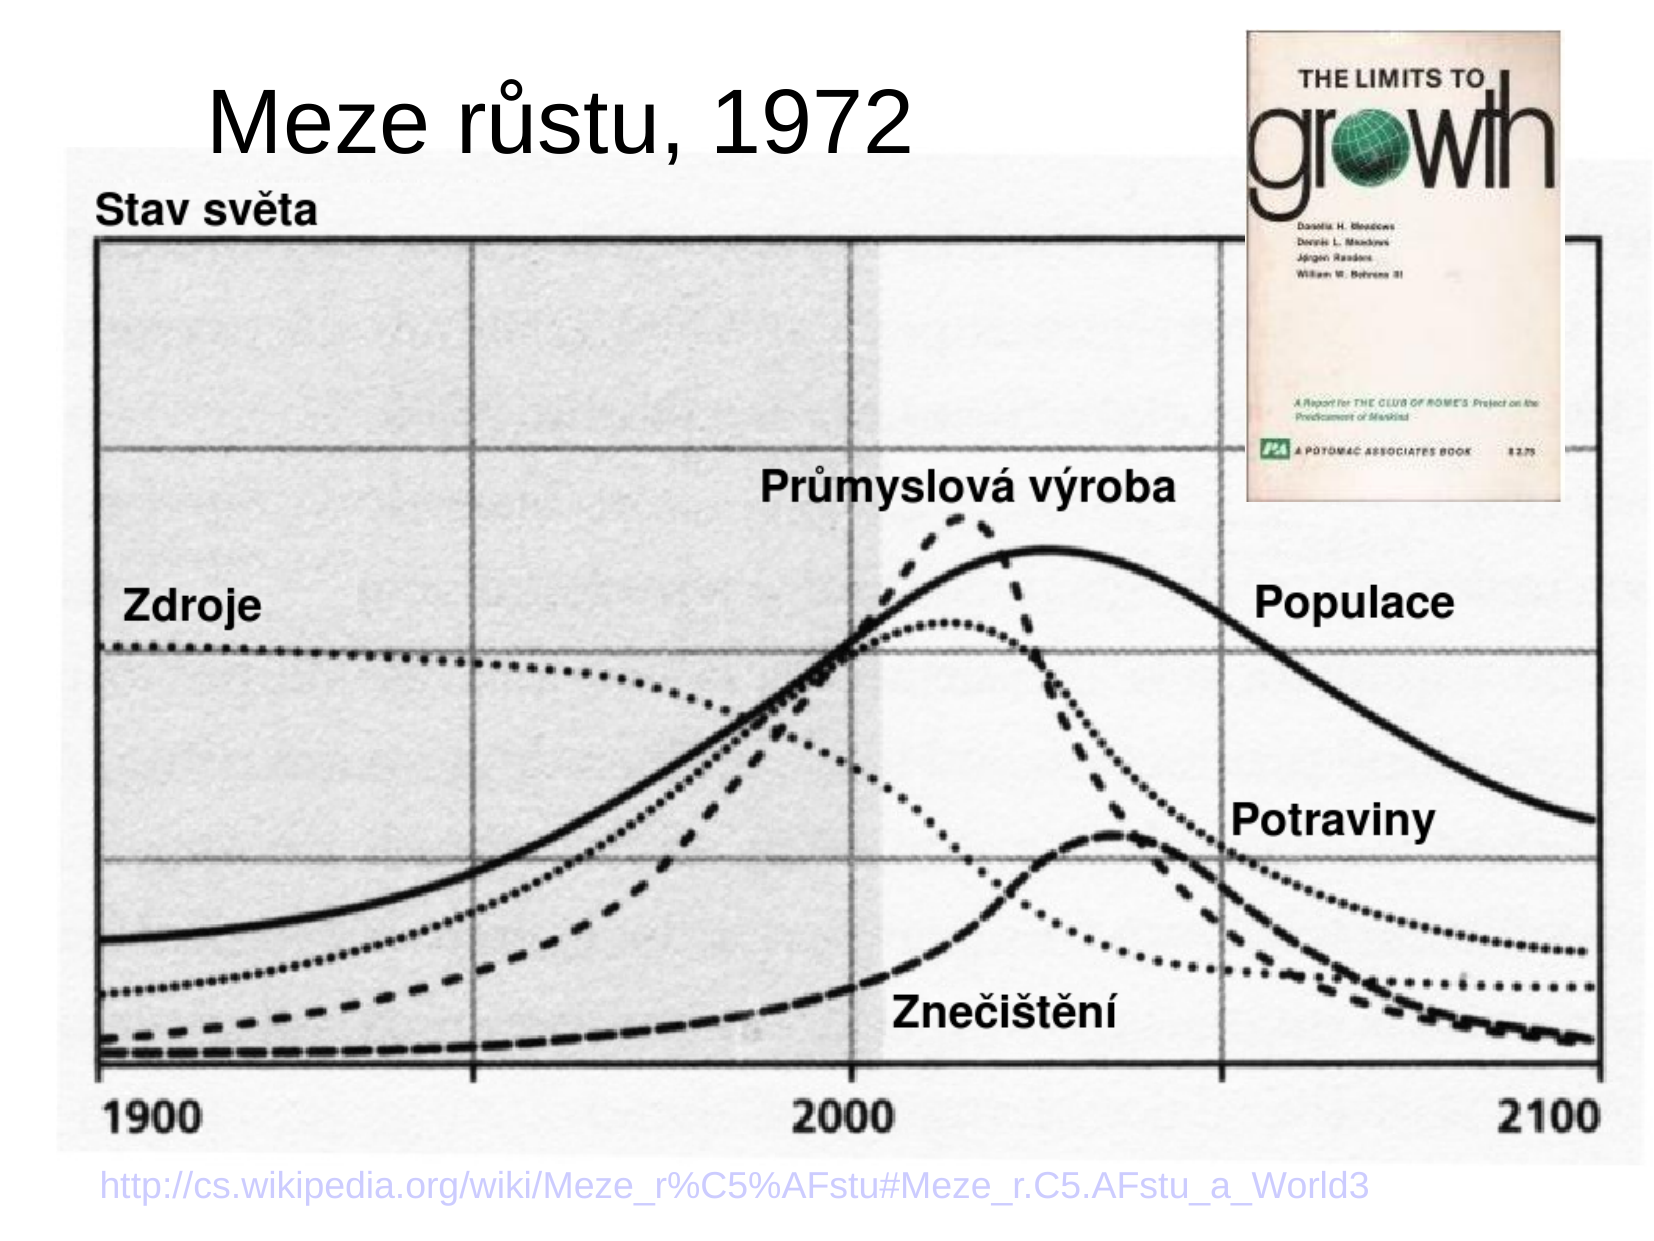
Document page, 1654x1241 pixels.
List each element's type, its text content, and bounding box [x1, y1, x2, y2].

title Meze růstu, 1972 [206, 56, 1570, 178]
picture [56, 147, 1654, 1167]
picture [1245, 29, 1565, 56]
text_box http://cs.wikipedia.org/wiki/Meze_r%C5%AFstu#Meze_r.C5.AFstu_a_World3 [84, 1153, 1388, 1211]
